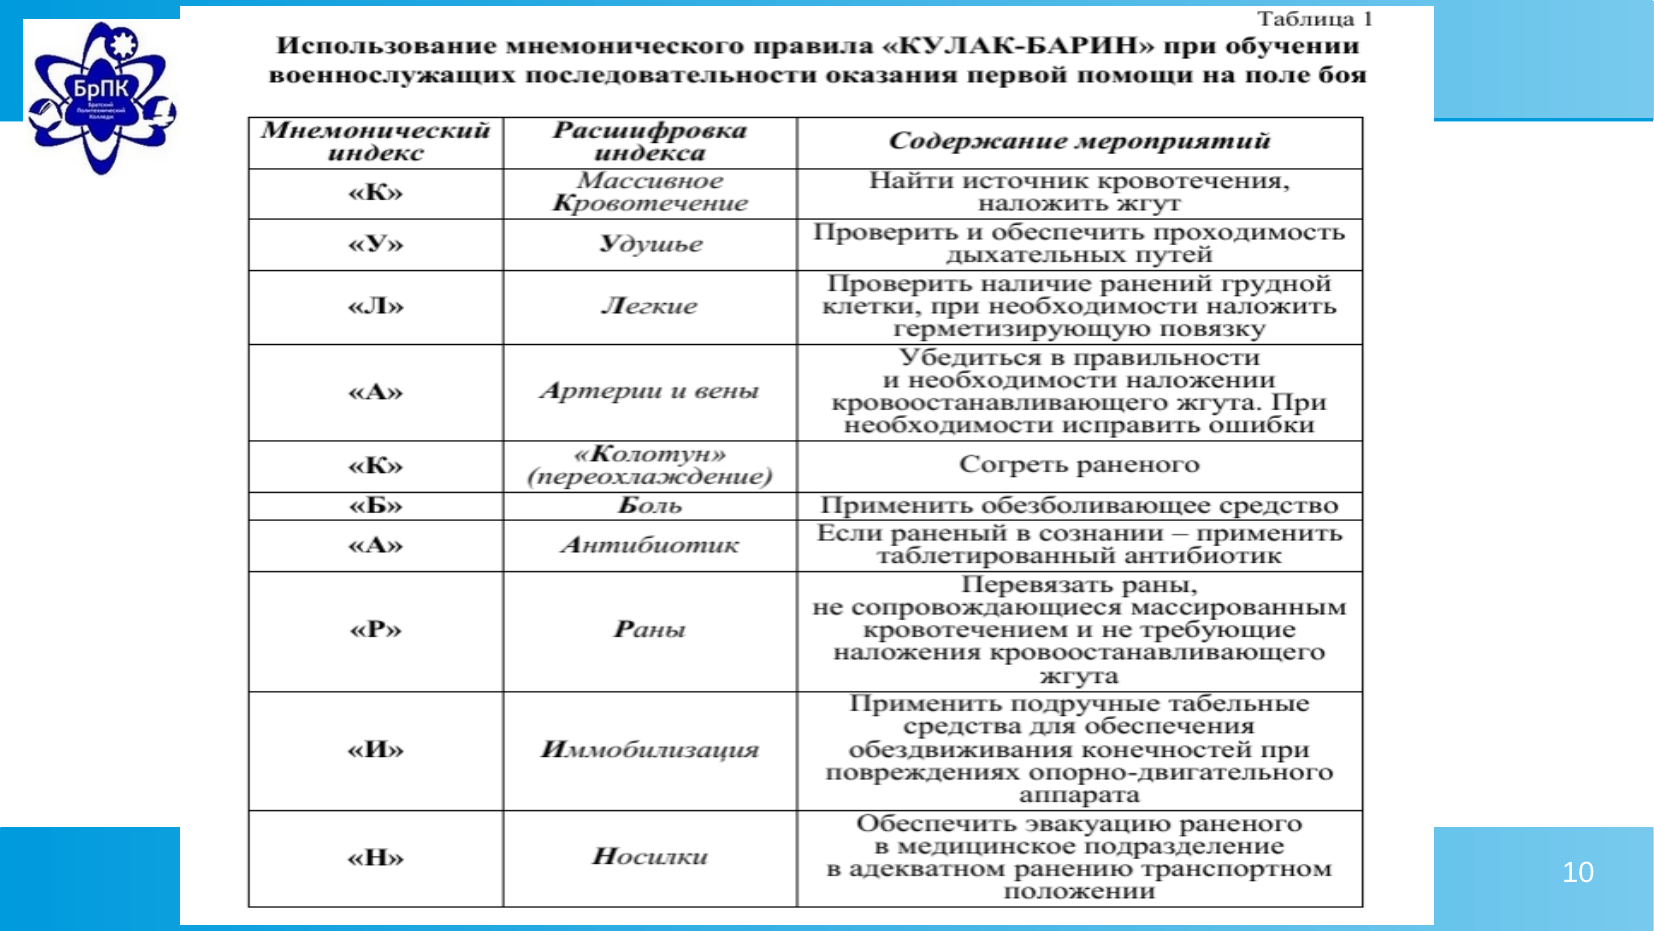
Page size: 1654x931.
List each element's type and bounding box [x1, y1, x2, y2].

picture [23, 6, 1434, 925]
